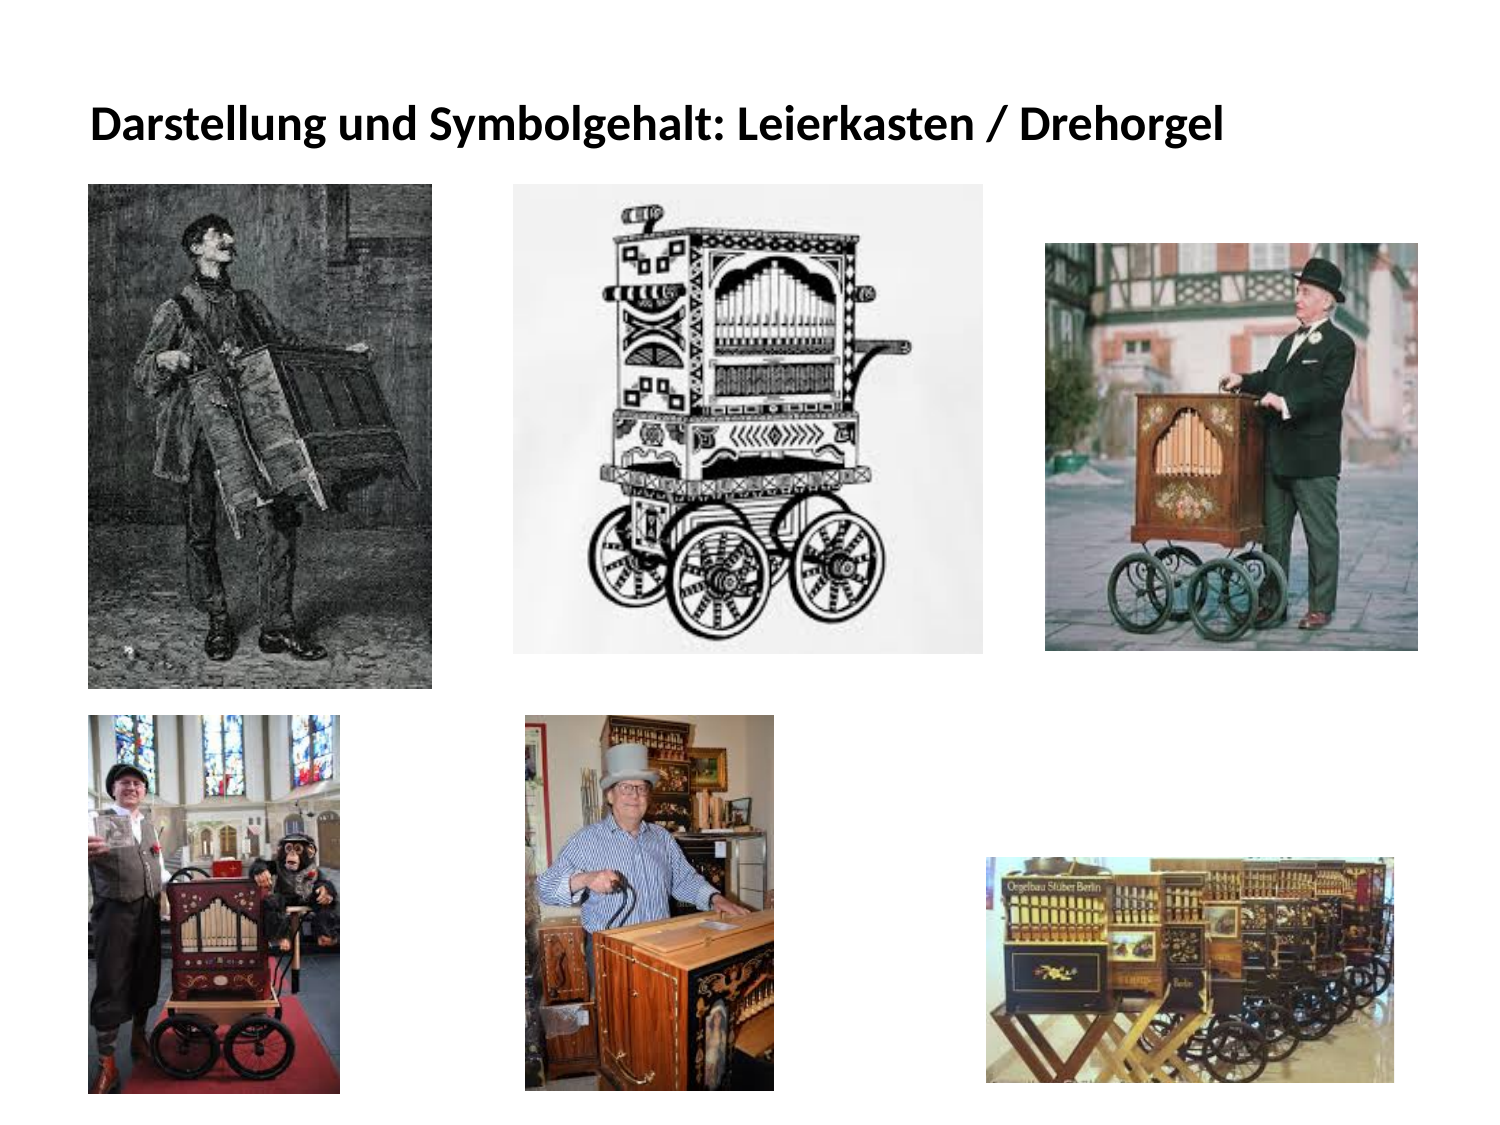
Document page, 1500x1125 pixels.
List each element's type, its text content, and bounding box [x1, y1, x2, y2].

picture [1045, 243, 1418, 651]
picture [986, 857, 1395, 1083]
picture [88, 715, 340, 1094]
title Darstellung und Symbolgehalt: Leierkasten / Drehorgel [75, 45, 1425, 197]
picture [525, 715, 774, 1091]
picture [513, 184, 983, 654]
picture [88, 184, 432, 689]
